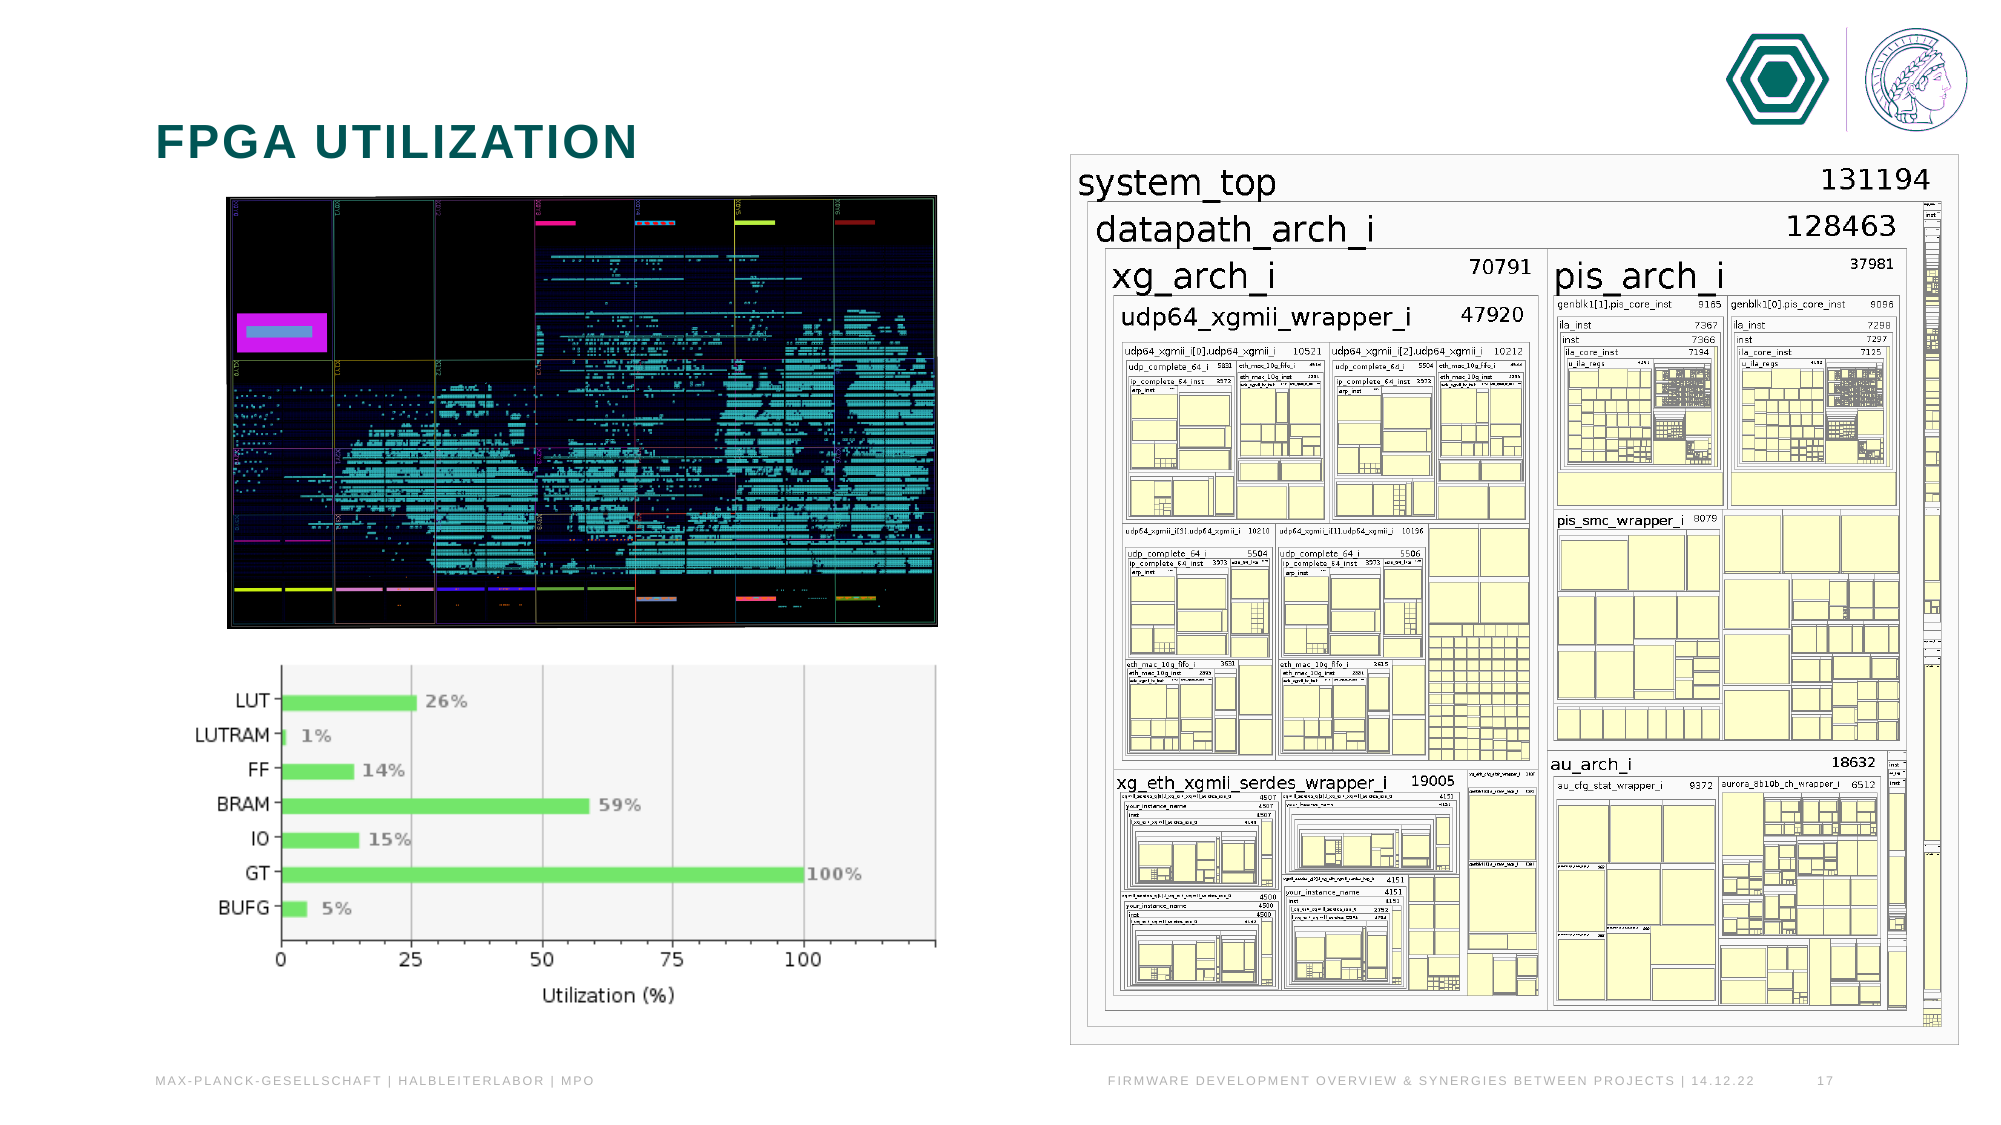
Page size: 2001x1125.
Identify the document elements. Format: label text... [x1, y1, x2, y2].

picture [1065, 149, 1964, 1050]
picture [1709, 10, 1986, 147]
title FPGA utilization [155, 113, 1845, 344]
picture [225, 195, 938, 629]
picture [181, 659, 946, 1020]
